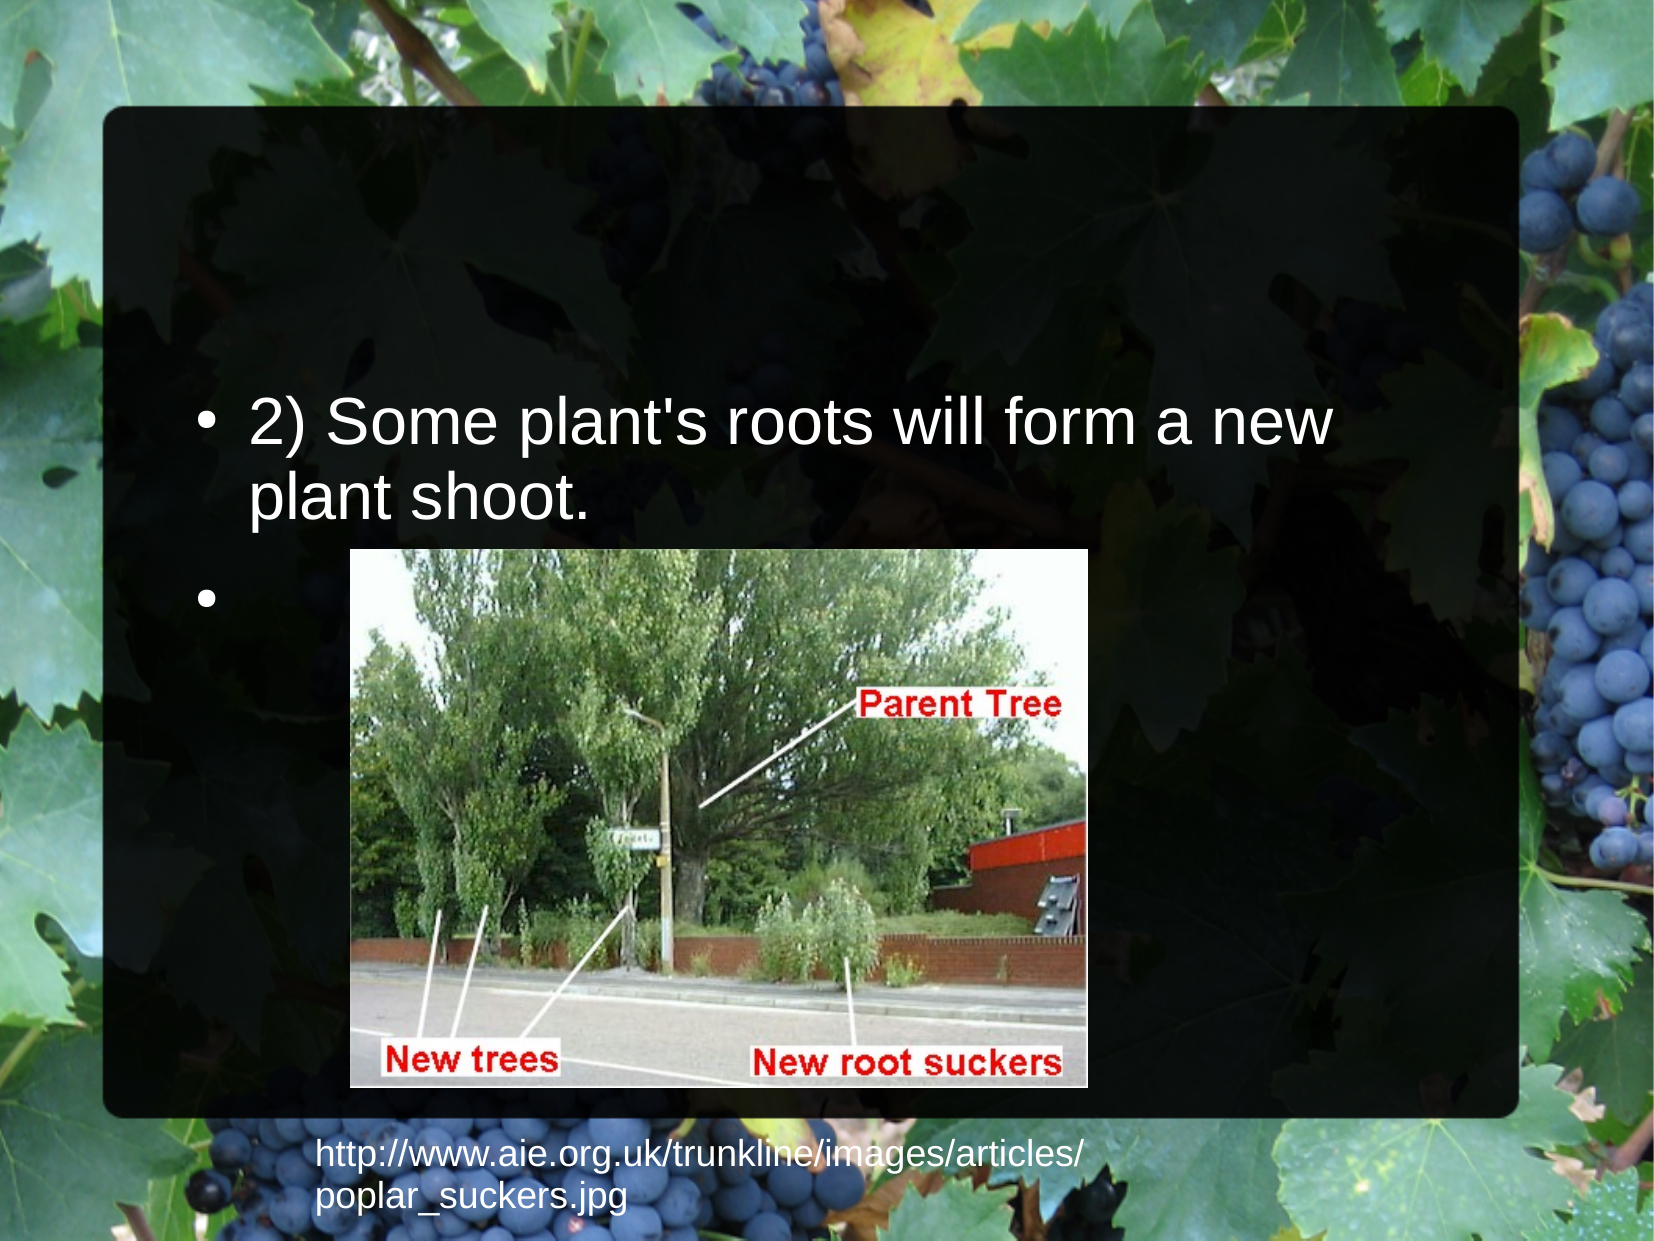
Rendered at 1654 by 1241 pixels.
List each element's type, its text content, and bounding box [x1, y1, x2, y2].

list [842, 383, 1477, 1078]
list 2) Some plant's roots will form a new plant shoot. [177, 383, 1477, 1093]
picture [0, 0, 1654, 1241]
text_box http://www.aie.org.uk/trunkline/images/articles/poplar_suckers.jpg [300, 1125, 1412, 1182]
